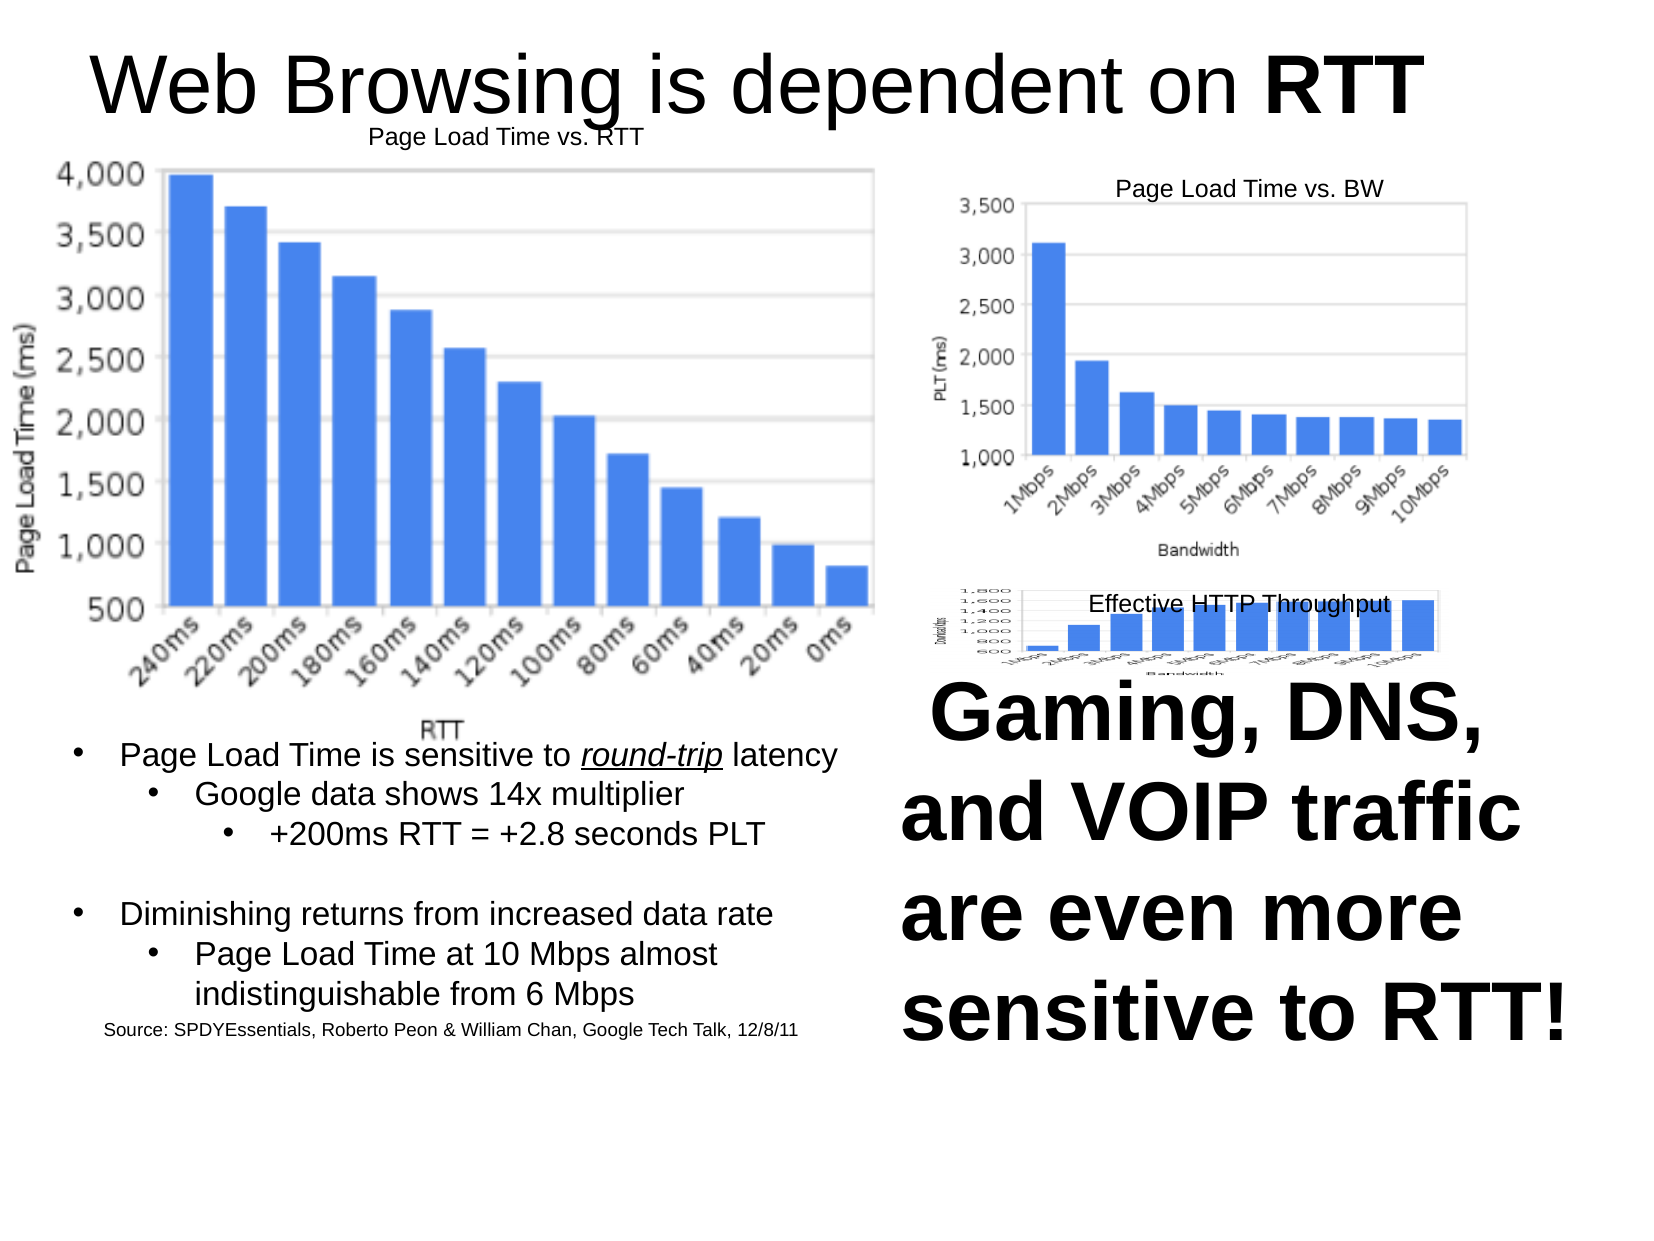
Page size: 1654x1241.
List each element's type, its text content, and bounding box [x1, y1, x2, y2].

picture [930, 588, 1449, 650]
picture [930, 193, 1471, 558]
text_box Source: SPDYEssentials, Roberto Peon & William Chan, Google Tech Talk, 12/8/11 [53, 1010, 819, 1049]
text_box Page Load Time is sensitive to round-trip latency Google data shows 14x multiplier +200ms RTT = +2.8 seconds PLT Diminishing returns from increased data rate Page Load Time at 10 Mbps almost indistinguishable from 6 Mbps [57, 725, 885, 1020]
picture [12, 144, 876, 743]
text_box Page Load Time vs. BW [1065, 165, 1400, 211]
title Gaming, DNS, and VOIP traffic are even more sensitive to RTT! [885, 650, 1621, 1066]
text_box Effective HTTP Throughput [1038, 579, 1406, 626]
text_box Page Load Time vs. RTT [317, 112, 660, 158]
title Web Browsing is dependent on RTT [45, 15, 1576, 145]
